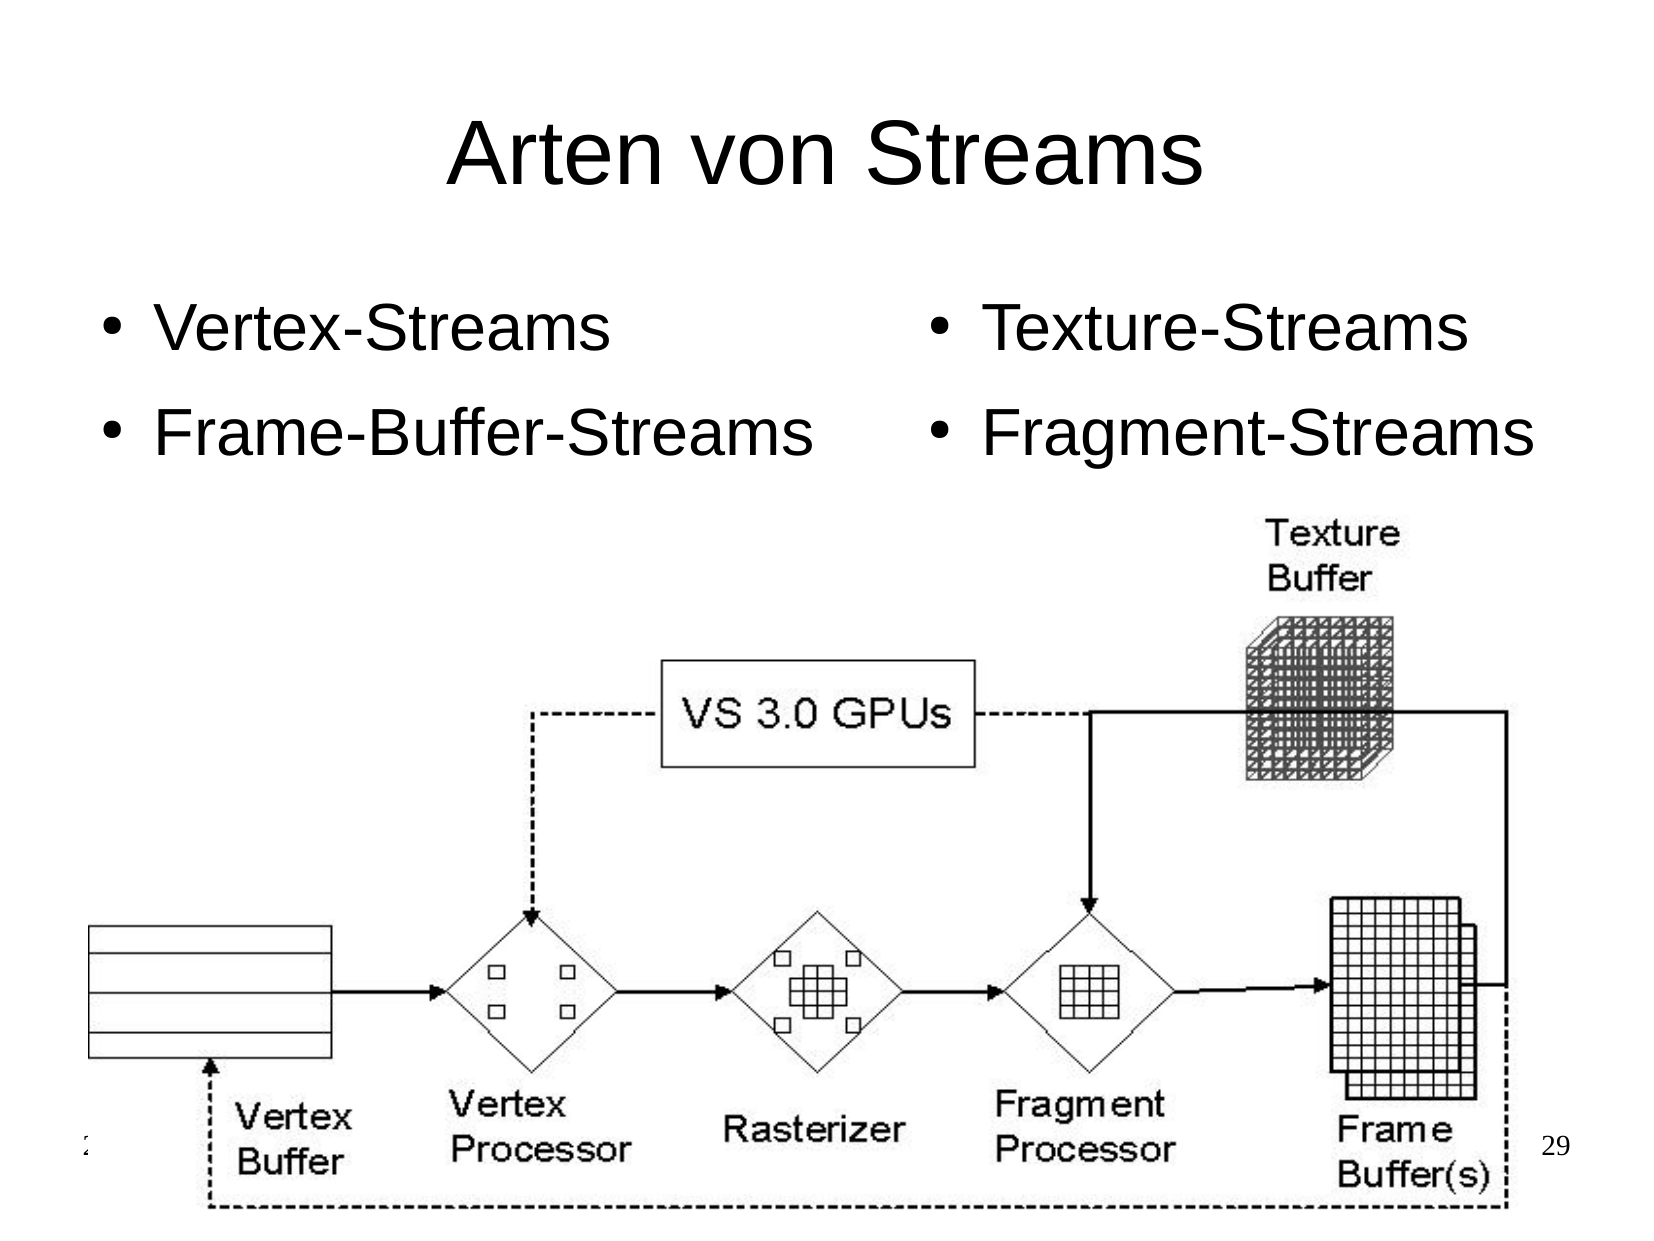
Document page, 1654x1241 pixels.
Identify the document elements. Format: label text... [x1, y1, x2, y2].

list Vertex-Streams Frame-Buffer-Streams [82, 290, 886, 1109]
title Arten von Streams [82, 49, 1571, 257]
list Texture-Streams Fragment-Streams [910, 290, 1637, 1094]
picture [88, 501, 1536, 1211]
